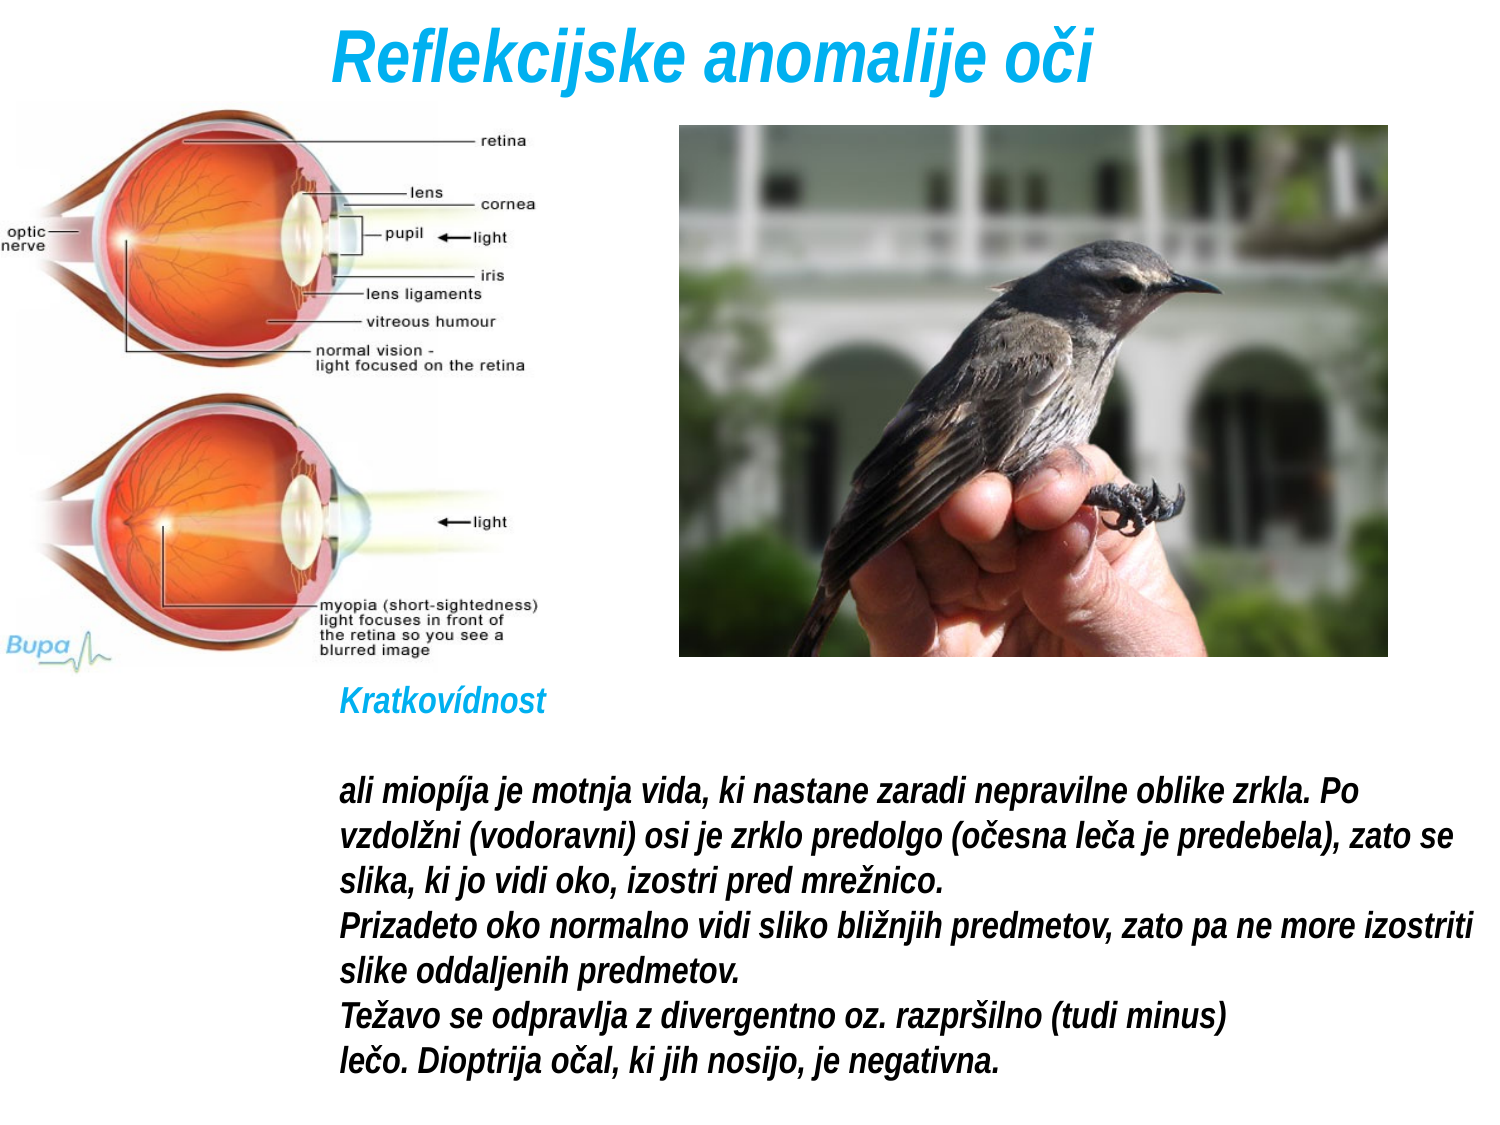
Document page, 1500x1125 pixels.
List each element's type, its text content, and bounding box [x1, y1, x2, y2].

picture [0, 101, 538, 678]
picture [679, 125, 1388, 657]
text_box Reflekcijske anomalije oči [316, 0, 1109, 105]
text_box Kratkovídnost ali miopíja je motnja vida, ki nastane zaradi nepravilne oblike zrkla. Po vzdolžni (vodoravni) osi je zrklo predolgo (očesna leča je predebela), zato se slika, ki jo vidi oko, izostri pred mrežnico. Prizadeto oko normalno vidi sliko bližnjih predmetov, zato pa ne more izostriti slike oddaljenih predmetov. Težavo se odpravlja z divergentno oz. razpršilno (tudi minus) lečo. Dioptrija očal, ki jih nosijo, je negativna. [324, 668, 1500, 1089]
